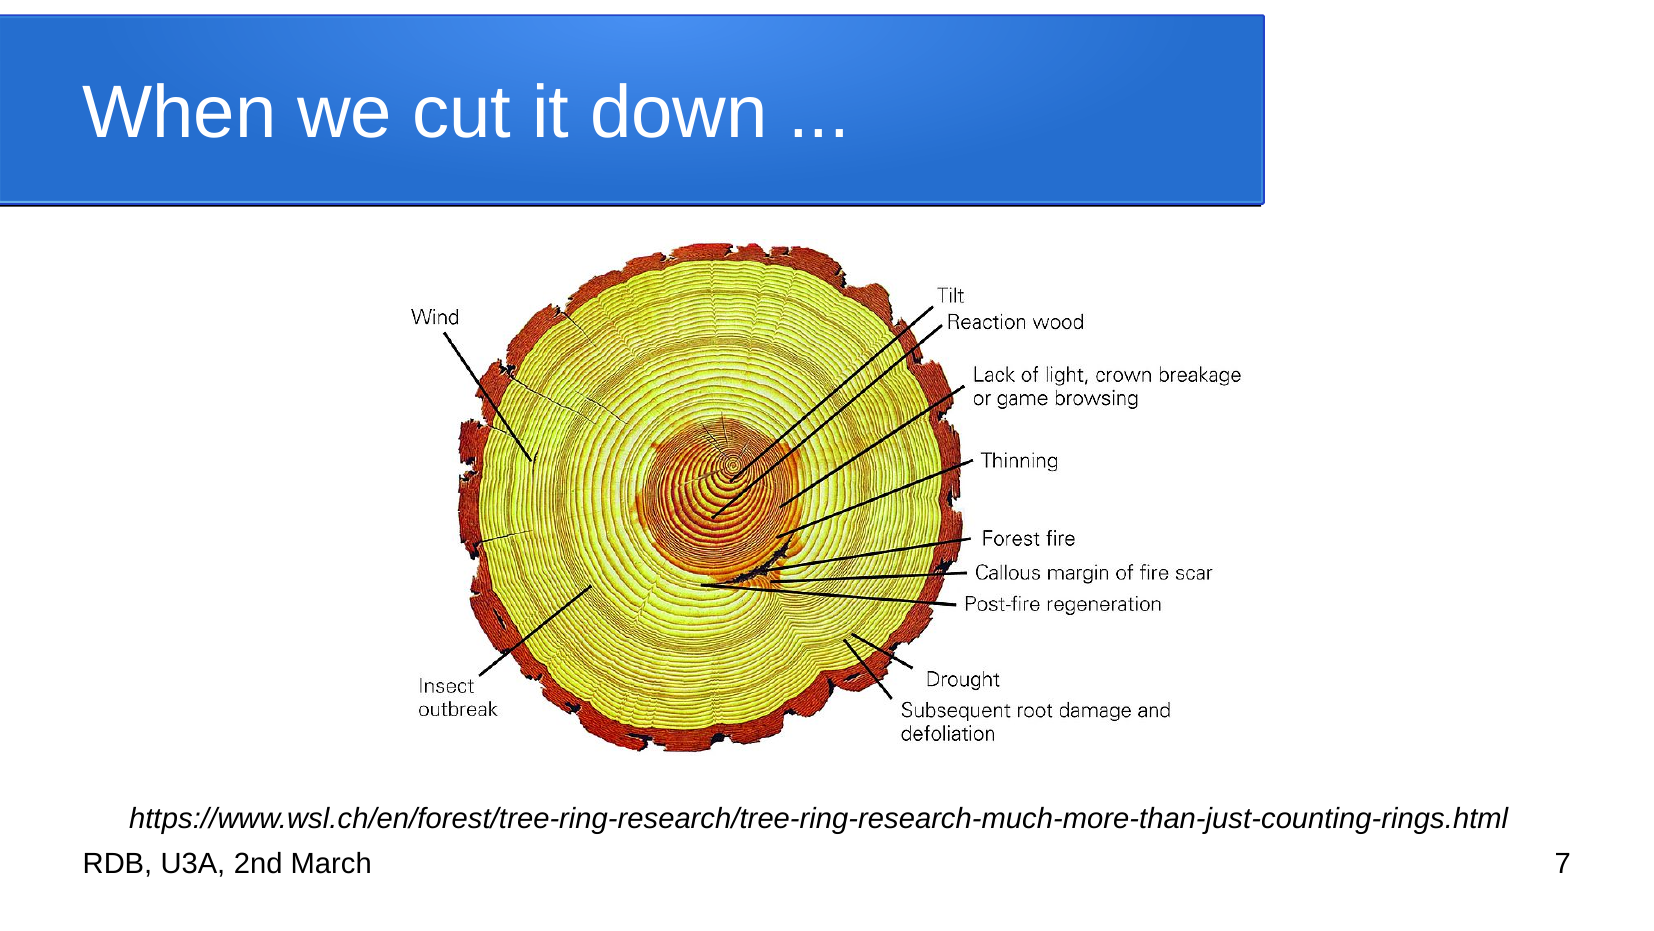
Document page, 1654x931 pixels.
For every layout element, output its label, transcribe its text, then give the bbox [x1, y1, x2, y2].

picture [411, 239, 1247, 756]
title When we cut it down ... [82, 35, 1235, 189]
text_box https://www.wsl.ch/en/forest/tree-ring-research/tree-ring-research-much-more-than-just-counting-rings.html [114, 794, 1536, 894]
